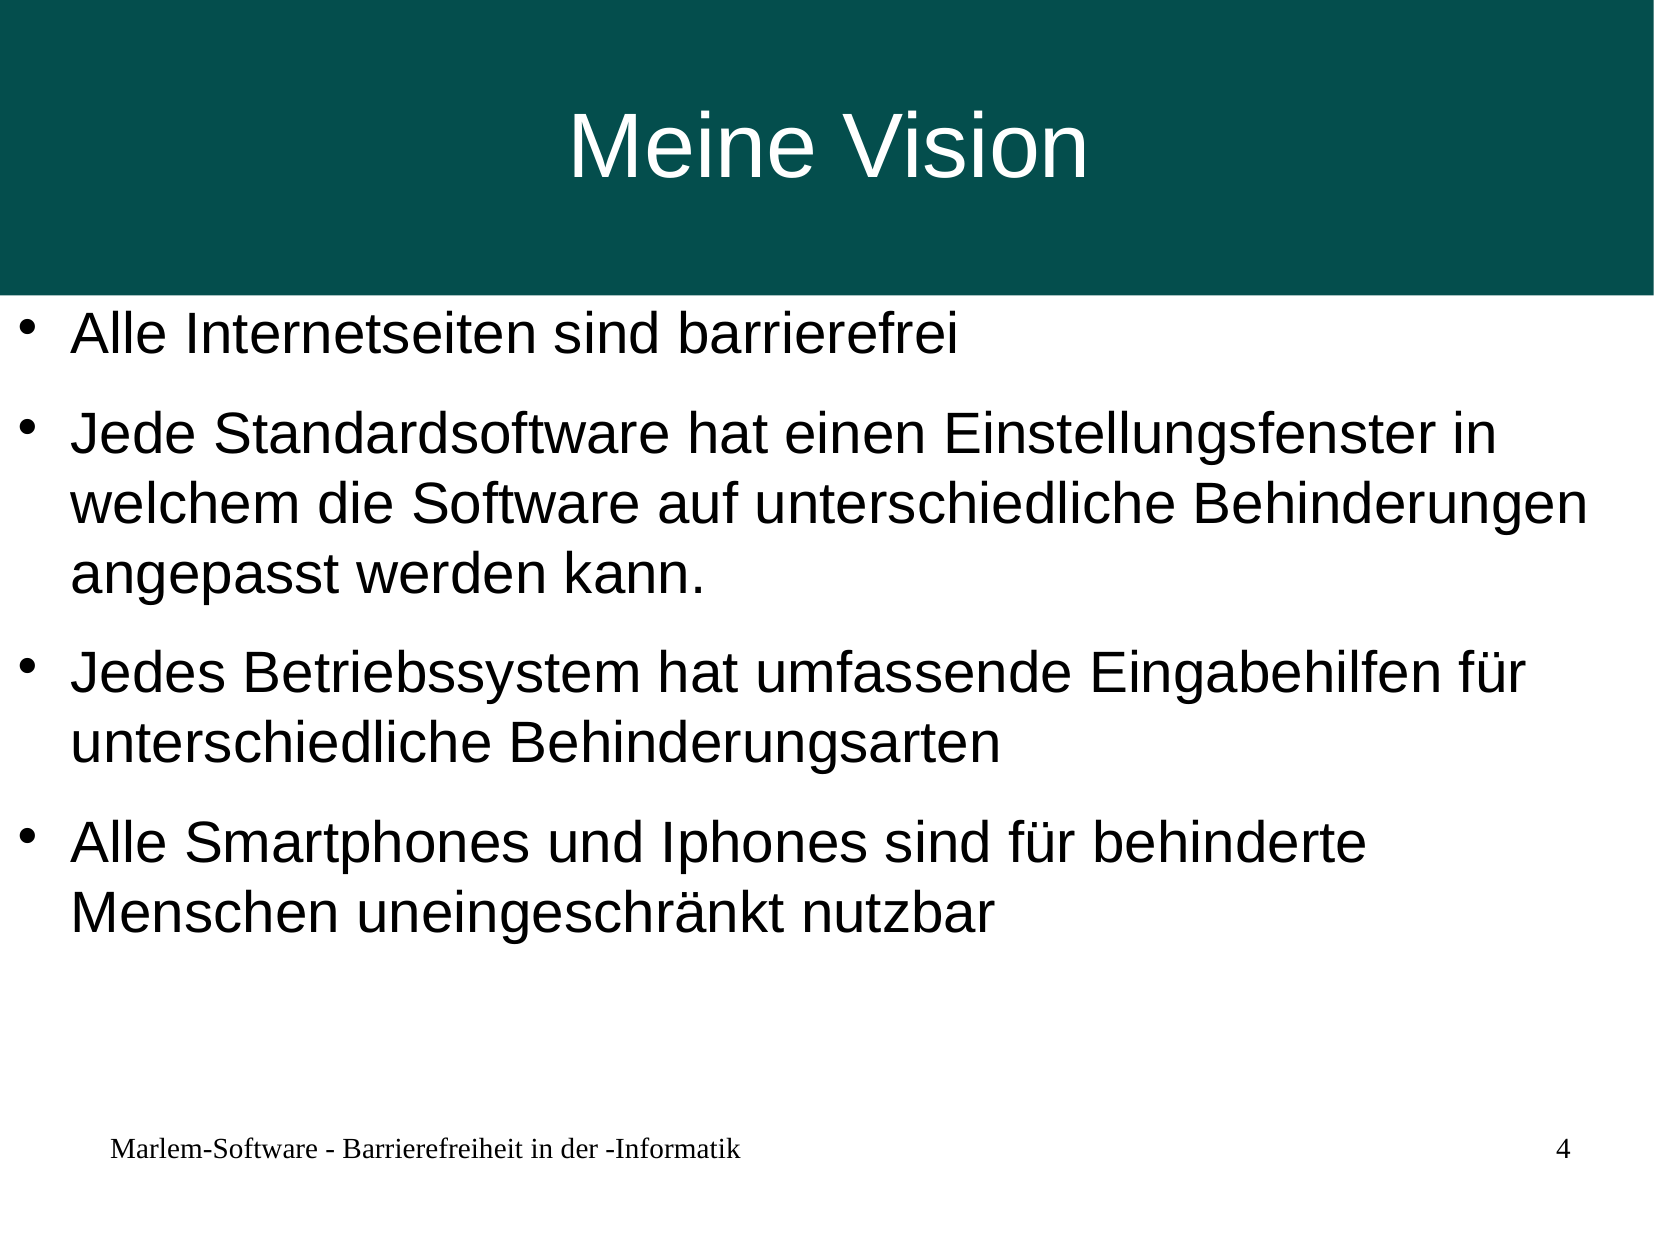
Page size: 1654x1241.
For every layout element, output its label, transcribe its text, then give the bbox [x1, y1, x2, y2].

title Meine Vision [0, 0, 1654, 295]
list Alle Internetseiten sind barrierefrei Jede Standardsoftware hat einen Einstellungsfenster in welchem die Software auf unterschiedliche Behinderungen angepasst werden kann. Jedes Betriebssystem hat umfassende Eingabehilfen für unterschiedliche Behinderungsarten Alle Smartphones und Iphones sind für behinderte Menschen uneingeschränkt nutzbar [0, 295, 1654, 1063]
